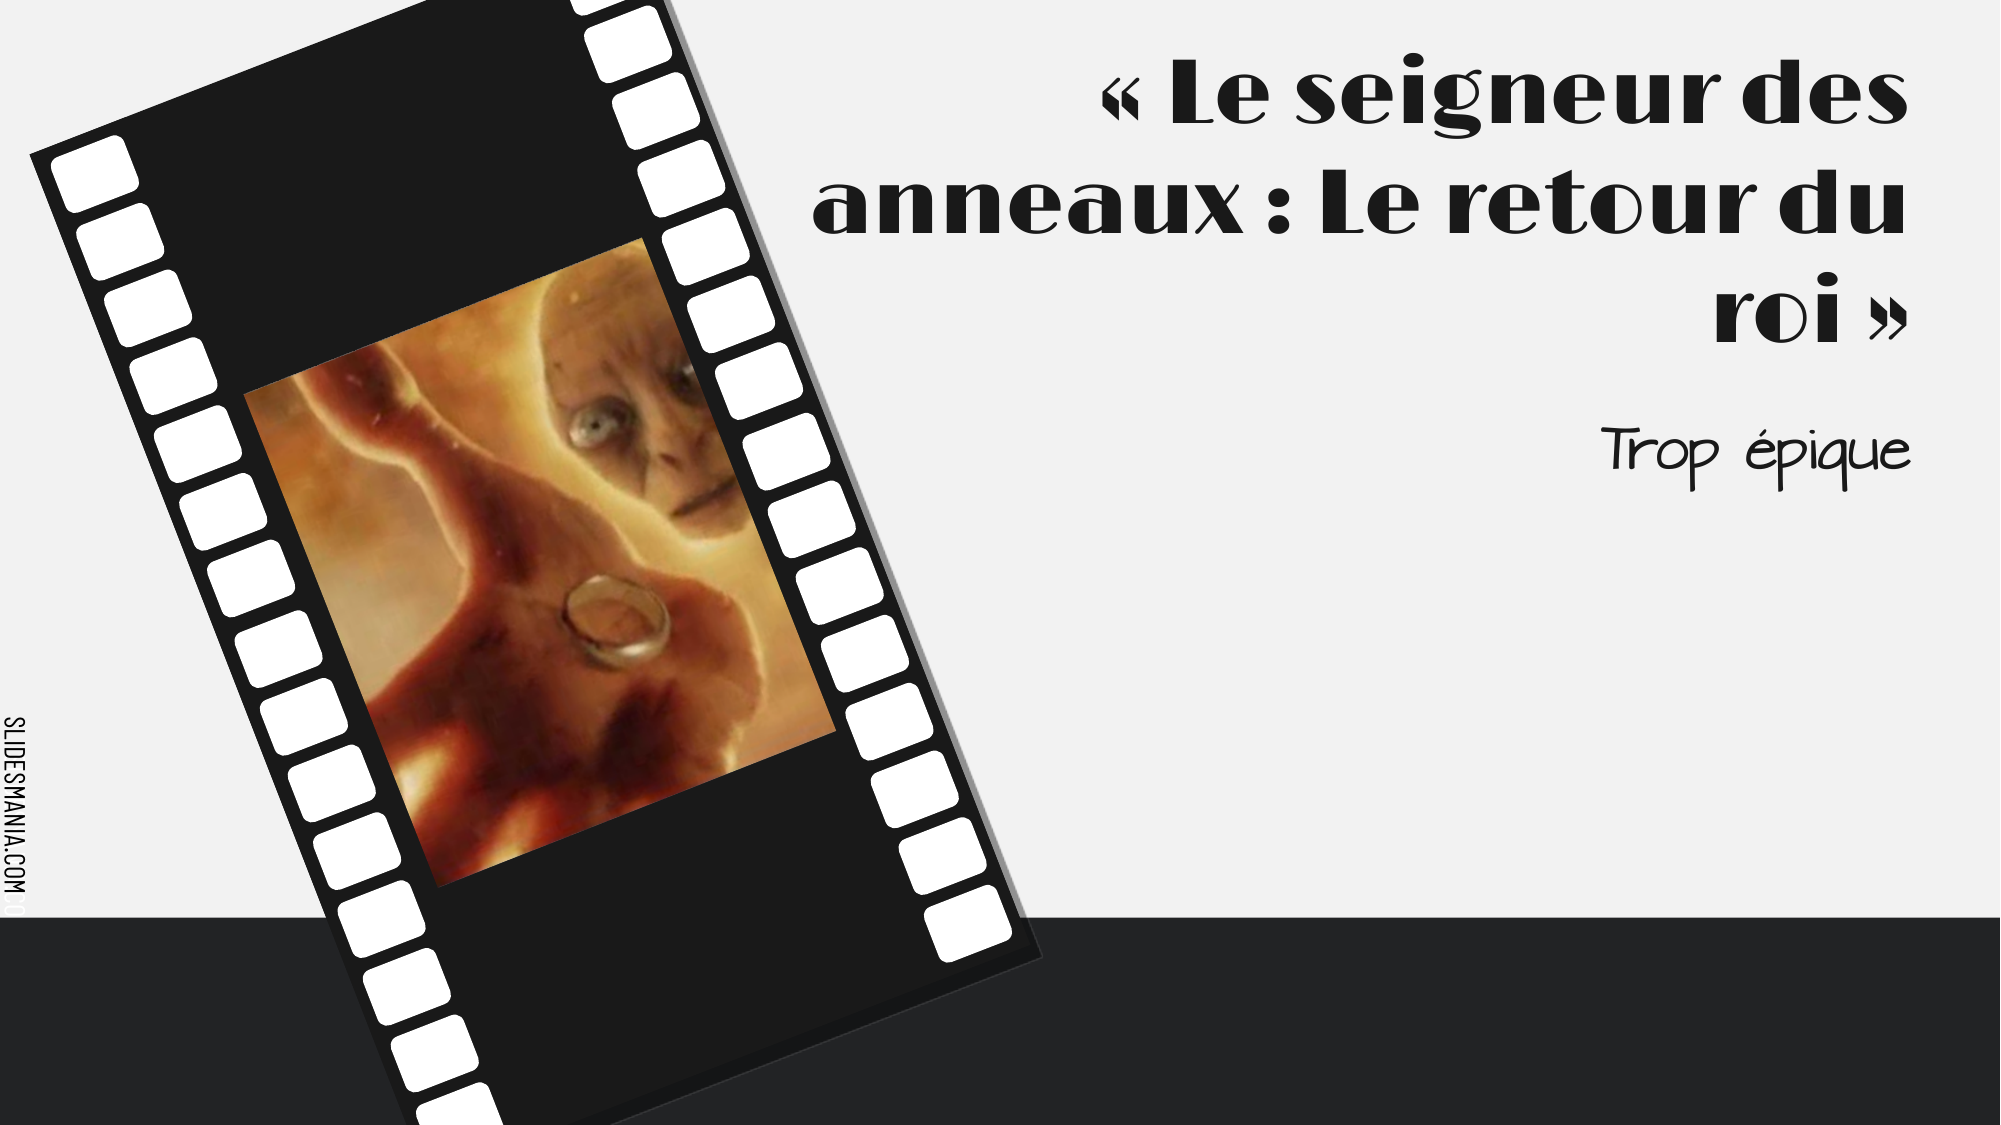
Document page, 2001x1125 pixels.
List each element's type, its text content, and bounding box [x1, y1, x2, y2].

picture [243, 239, 837, 888]
text_box Trop épique [1085, 411, 1927, 791]
text_box « Le seigneur des anneaux : Le retour du roi » [636, 23, 1927, 240]
